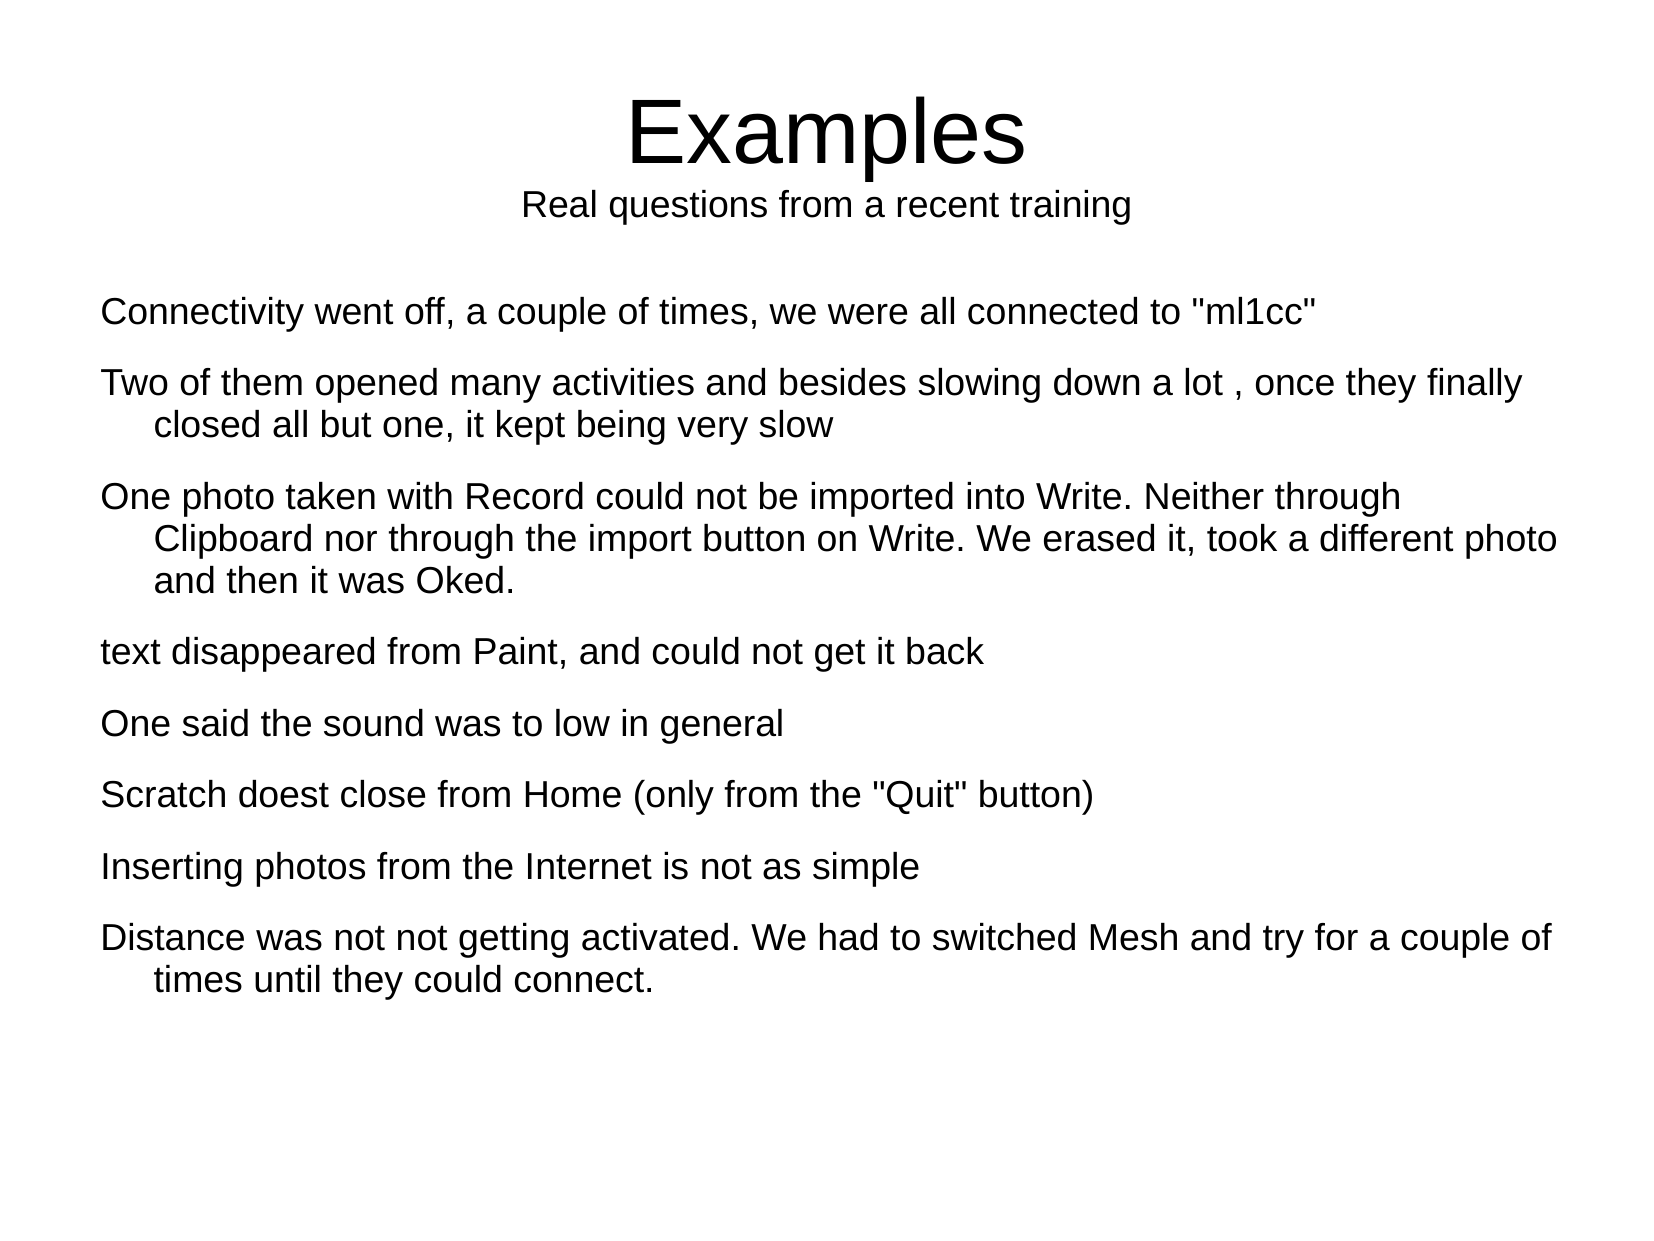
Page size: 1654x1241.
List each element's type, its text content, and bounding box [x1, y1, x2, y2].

list Connectivity went off, a couple of times, we were all connected to "ml1cc" Two of them opened many activities and besides slowing down a lot , once they finally closed all but one, it kept being very slow One photo taken with Record could not be imported into Write. Neither through Clipboard nor through the import button on Write. We erased it, took a different photo and then it was Oked. text disappeared from Paint, and could not get it back One said the sound was to low in general Scratch doest close from Home (only from the "Quit" button) Inserting photos from the Internet is not as simple Distance was not not getting activated. We had to switched Mesh and try for a couple of times until they could connect. [82, 290, 1571, 1094]
title Examples Real questions from a recent training [82, 56, 1571, 250]
